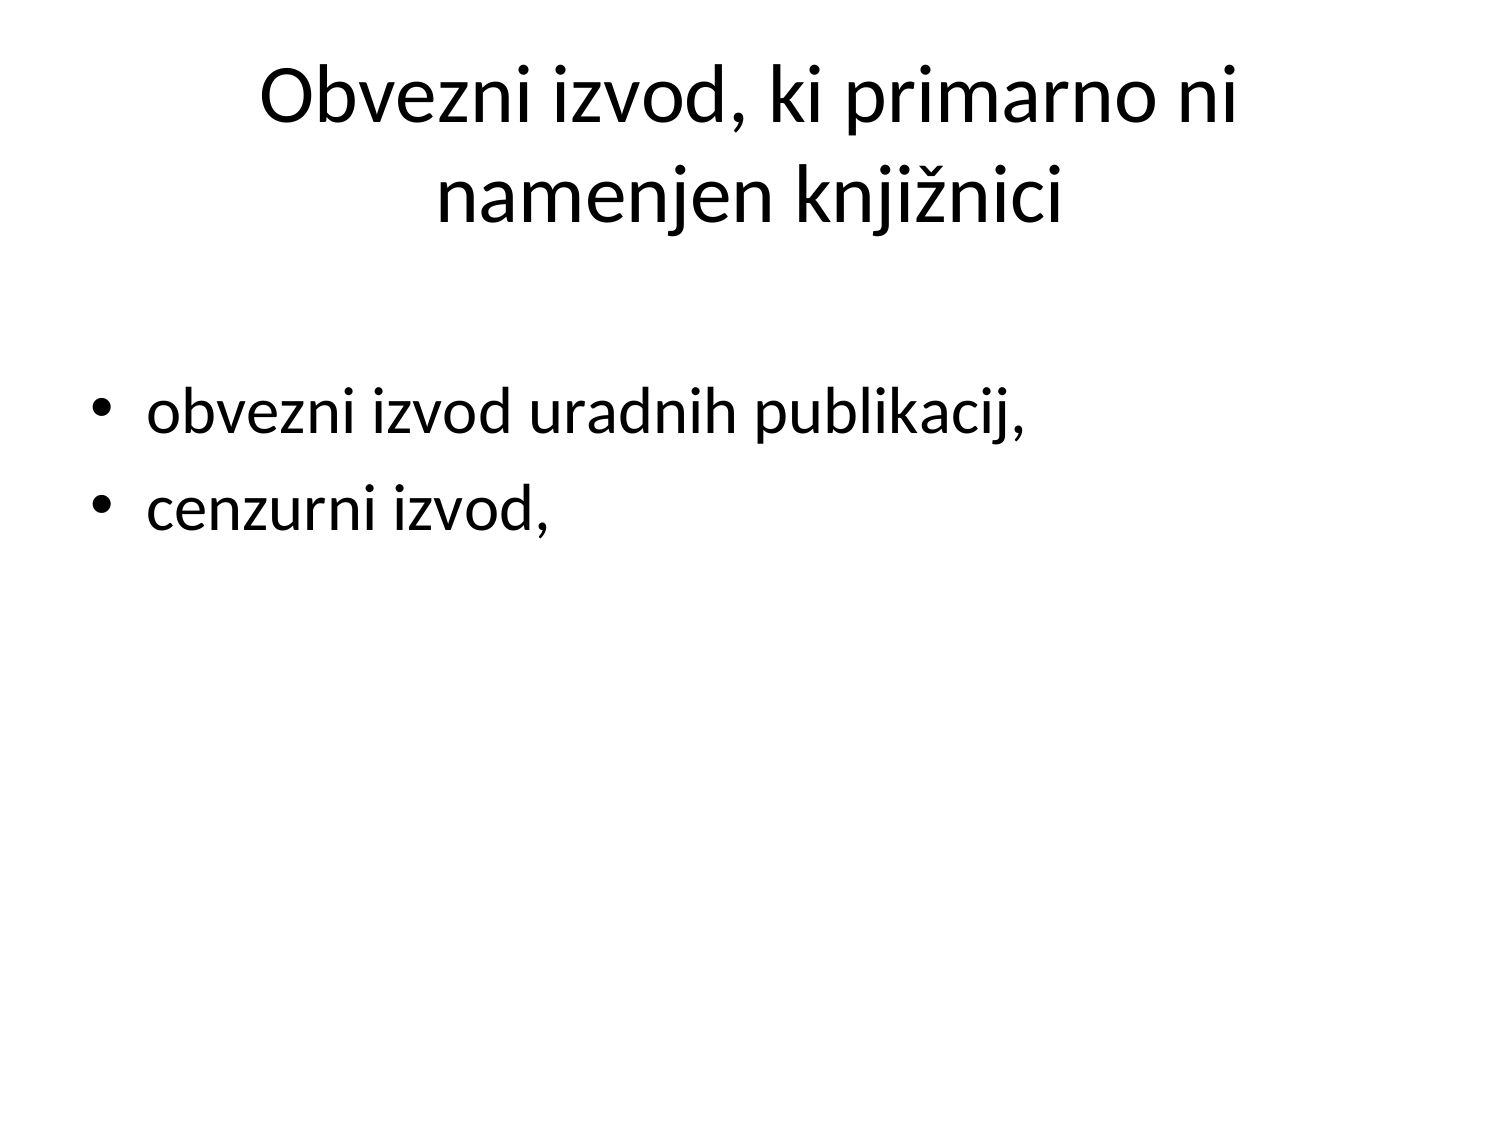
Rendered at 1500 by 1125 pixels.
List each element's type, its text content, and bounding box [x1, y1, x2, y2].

title Obvezni izvod, ki primarno ni namenjen knjižnici [75, 31, 1426, 247]
list obvezni izvod uradnih publikacij, cenzurni izvod, [75, 262, 1426, 1006]
